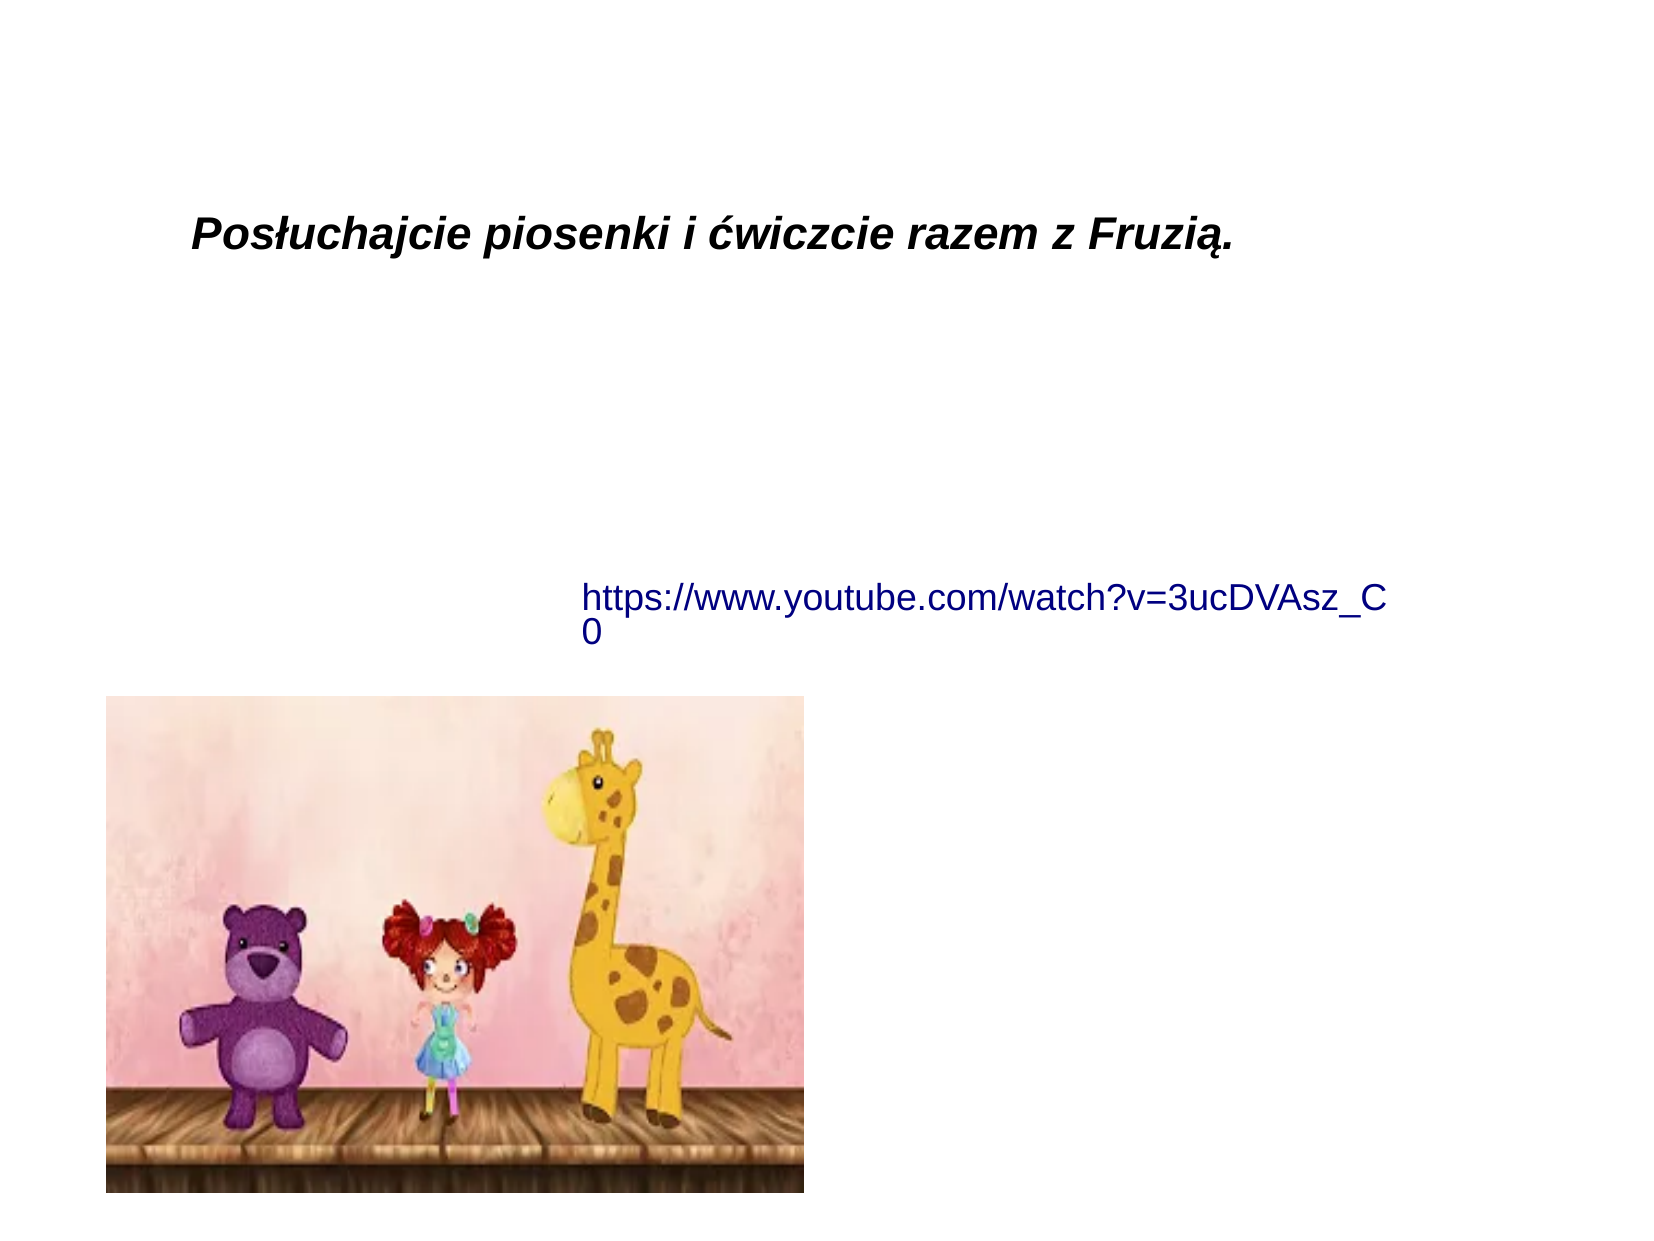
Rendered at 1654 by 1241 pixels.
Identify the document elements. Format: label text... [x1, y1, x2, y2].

picture [106, 696, 804, 1193]
text_box https://www.youtube.com/watch?v=3ucDVAsz_C0 [566, 569, 1420, 626]
text_box Posłuchajcie piosenki i ćwiczcie razem z Fruzią. [177, 200, 1335, 319]
